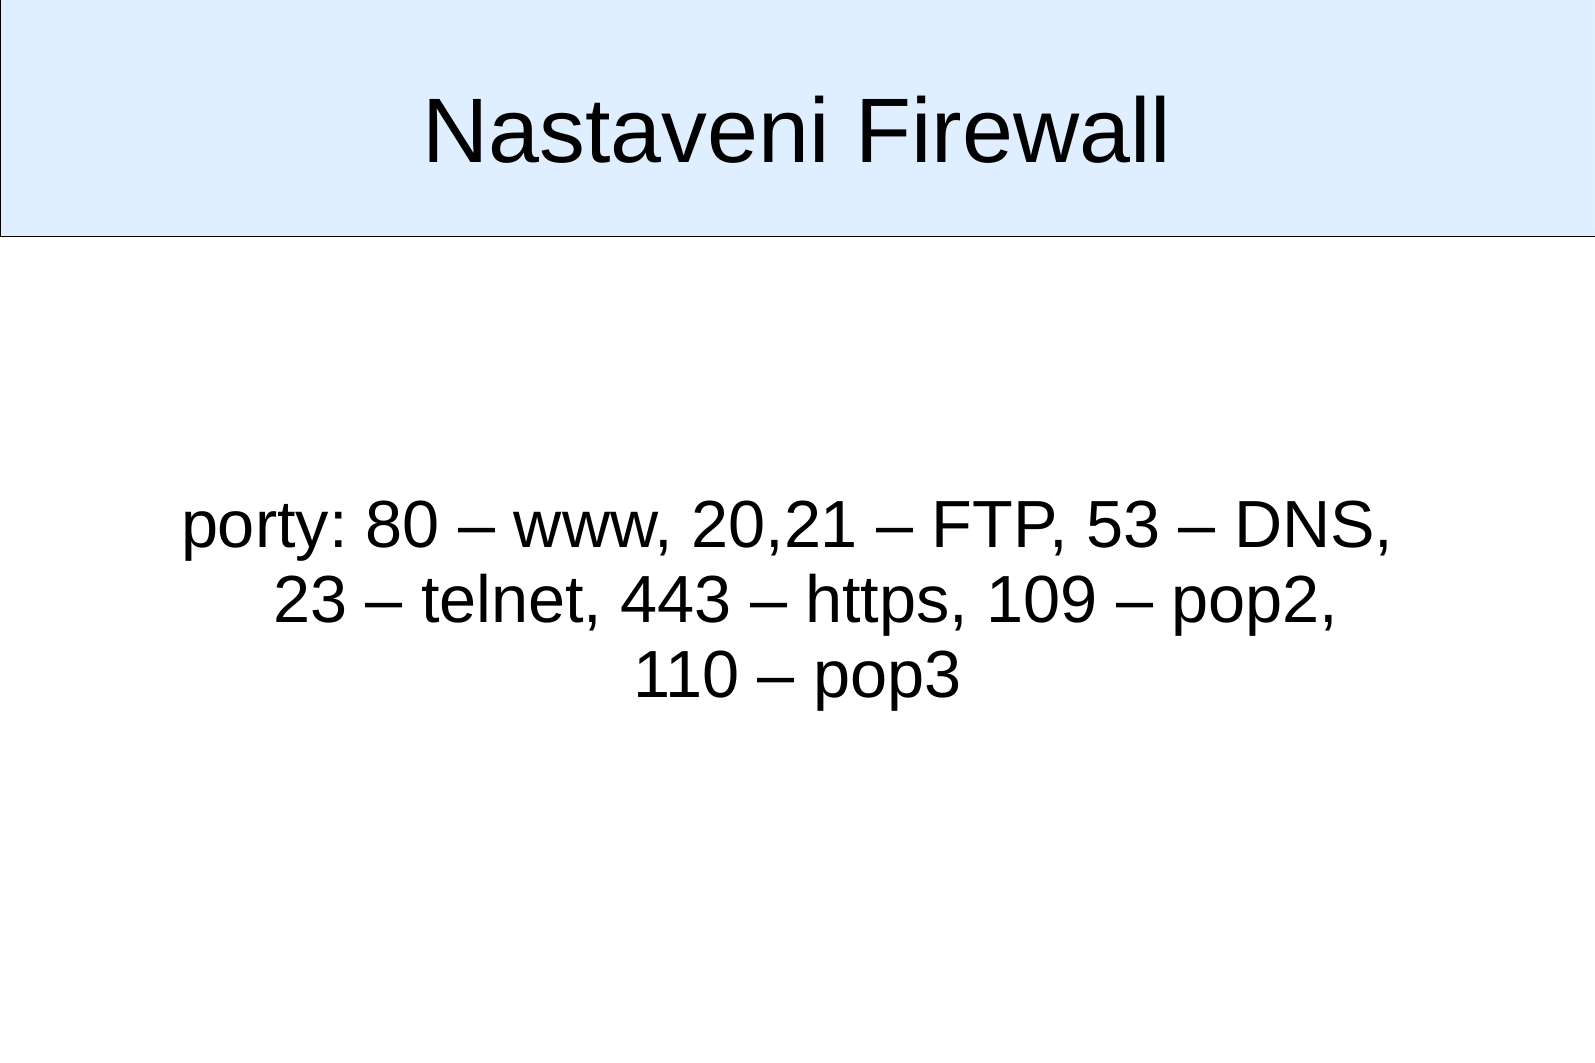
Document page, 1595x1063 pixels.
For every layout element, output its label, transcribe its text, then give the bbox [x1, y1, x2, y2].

subtitle porty: 80 – www, 20,21 – FTP, 53 – DNS, 23 – telnet, 443 – https, 109 – pop2, 110 – pop3 [79, 256, 1515, 943]
title Nastaveni Firewall [79, 49, 1515, 213]
